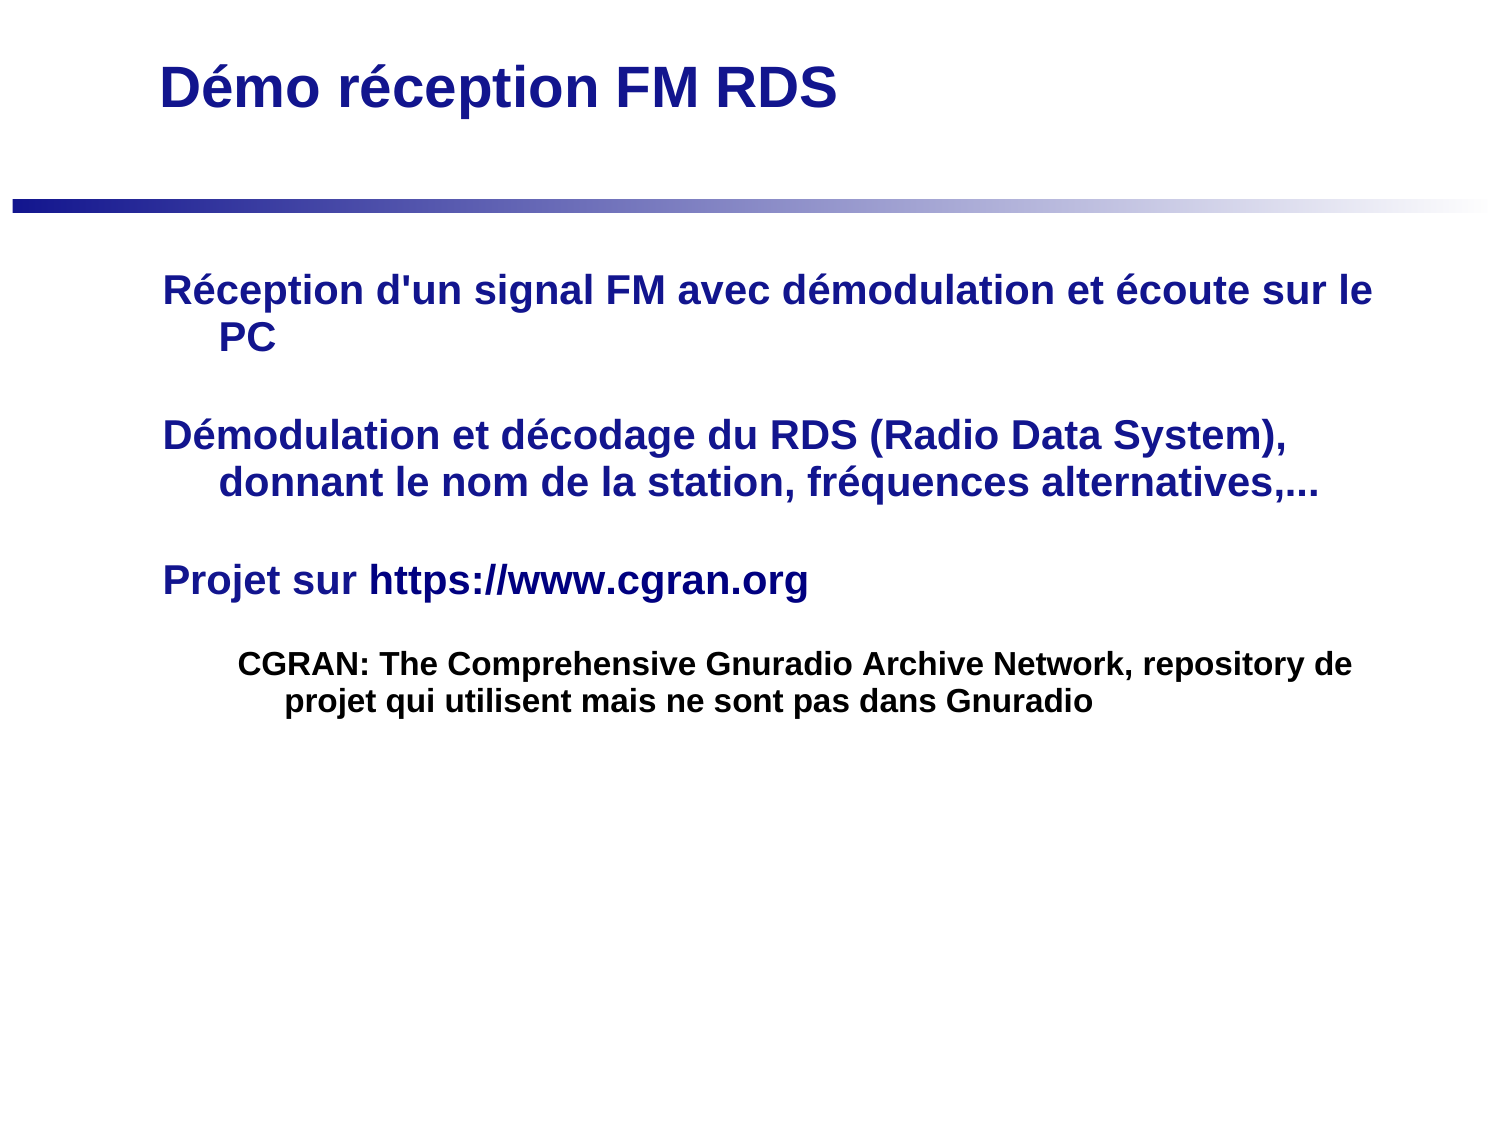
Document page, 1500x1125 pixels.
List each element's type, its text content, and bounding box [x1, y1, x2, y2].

list Réception d'un signal FM avec démodulation et écoute sur le PC Démodulation et décodage du RDS (Radio Data System), donnant le nom de la station, fréquences alternatives,... Projet sur https://www.cgran.org CGRAN: The Comprehensive Gnuradio Archive Network, repository de projet qui utilisent mais ne sont pas dans Gnuradio [162, 267, 1388, 879]
title Démo réception FM RDS [159, 7, 1385, 168]
